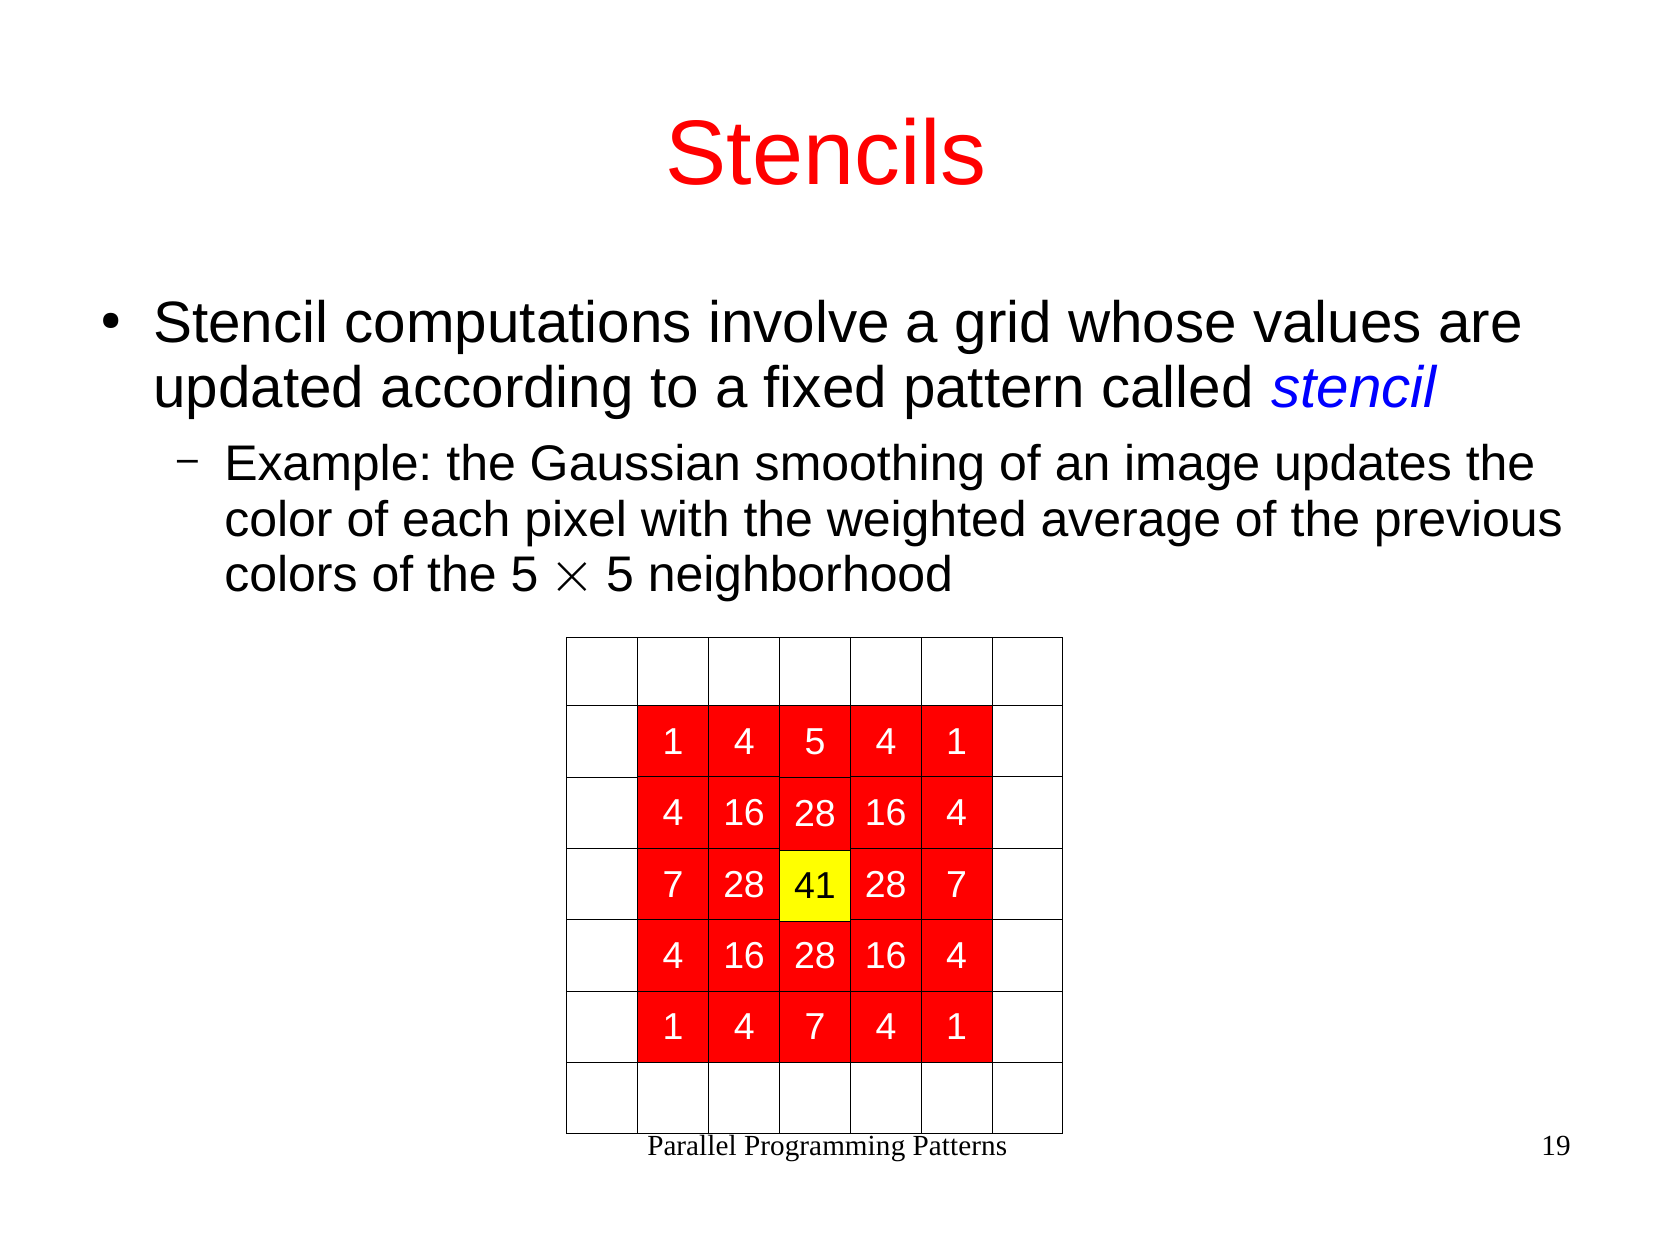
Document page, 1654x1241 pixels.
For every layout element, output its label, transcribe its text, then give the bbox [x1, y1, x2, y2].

text_box 7 [779, 991, 851, 1062]
text_box 28 [779, 922, 851, 991]
text_box 5 [779, 706, 851, 777]
text_box 4 [638, 776, 709, 848]
text_box 28 [709, 848, 780, 919]
text_box 28 [850, 848, 921, 919]
text_box 4 [709, 991, 779, 1062]
text_box 7 [638, 848, 709, 919]
text_box 4 [851, 706, 921, 776]
text_box 1 [921, 991, 992, 1062]
text_box 4 [709, 706, 779, 776]
text_box 28 [779, 777, 851, 850]
list Stencil computations involve a grid whose values are updated according to a fixed pattern called stencil Example: the Gaussian smoothing of an image updates the color of each pixel with the weighted average of the previous colors of the 5 ´ 5 neighborhood [82, 290, 1571, 1109]
text_box 1 [638, 991, 709, 1062]
text_box 1 [921, 706, 992, 776]
text_box 4 [638, 919, 709, 991]
text_box 4 [921, 919, 992, 991]
text_box 4 [851, 991, 921, 1062]
text_box 1 [638, 706, 709, 776]
text_box 16 [709, 919, 779, 991]
title Stencils [82, 49, 1571, 257]
text_box 7 [921, 848, 992, 919]
text_box 16 [850, 776, 921, 848]
text_box 4 [921, 776, 992, 848]
text_box [566, 637, 1063, 1134]
text_box 16 [851, 919, 921, 991]
text_box 16 [709, 776, 779, 848]
text_box 41 [779, 850, 851, 922]
